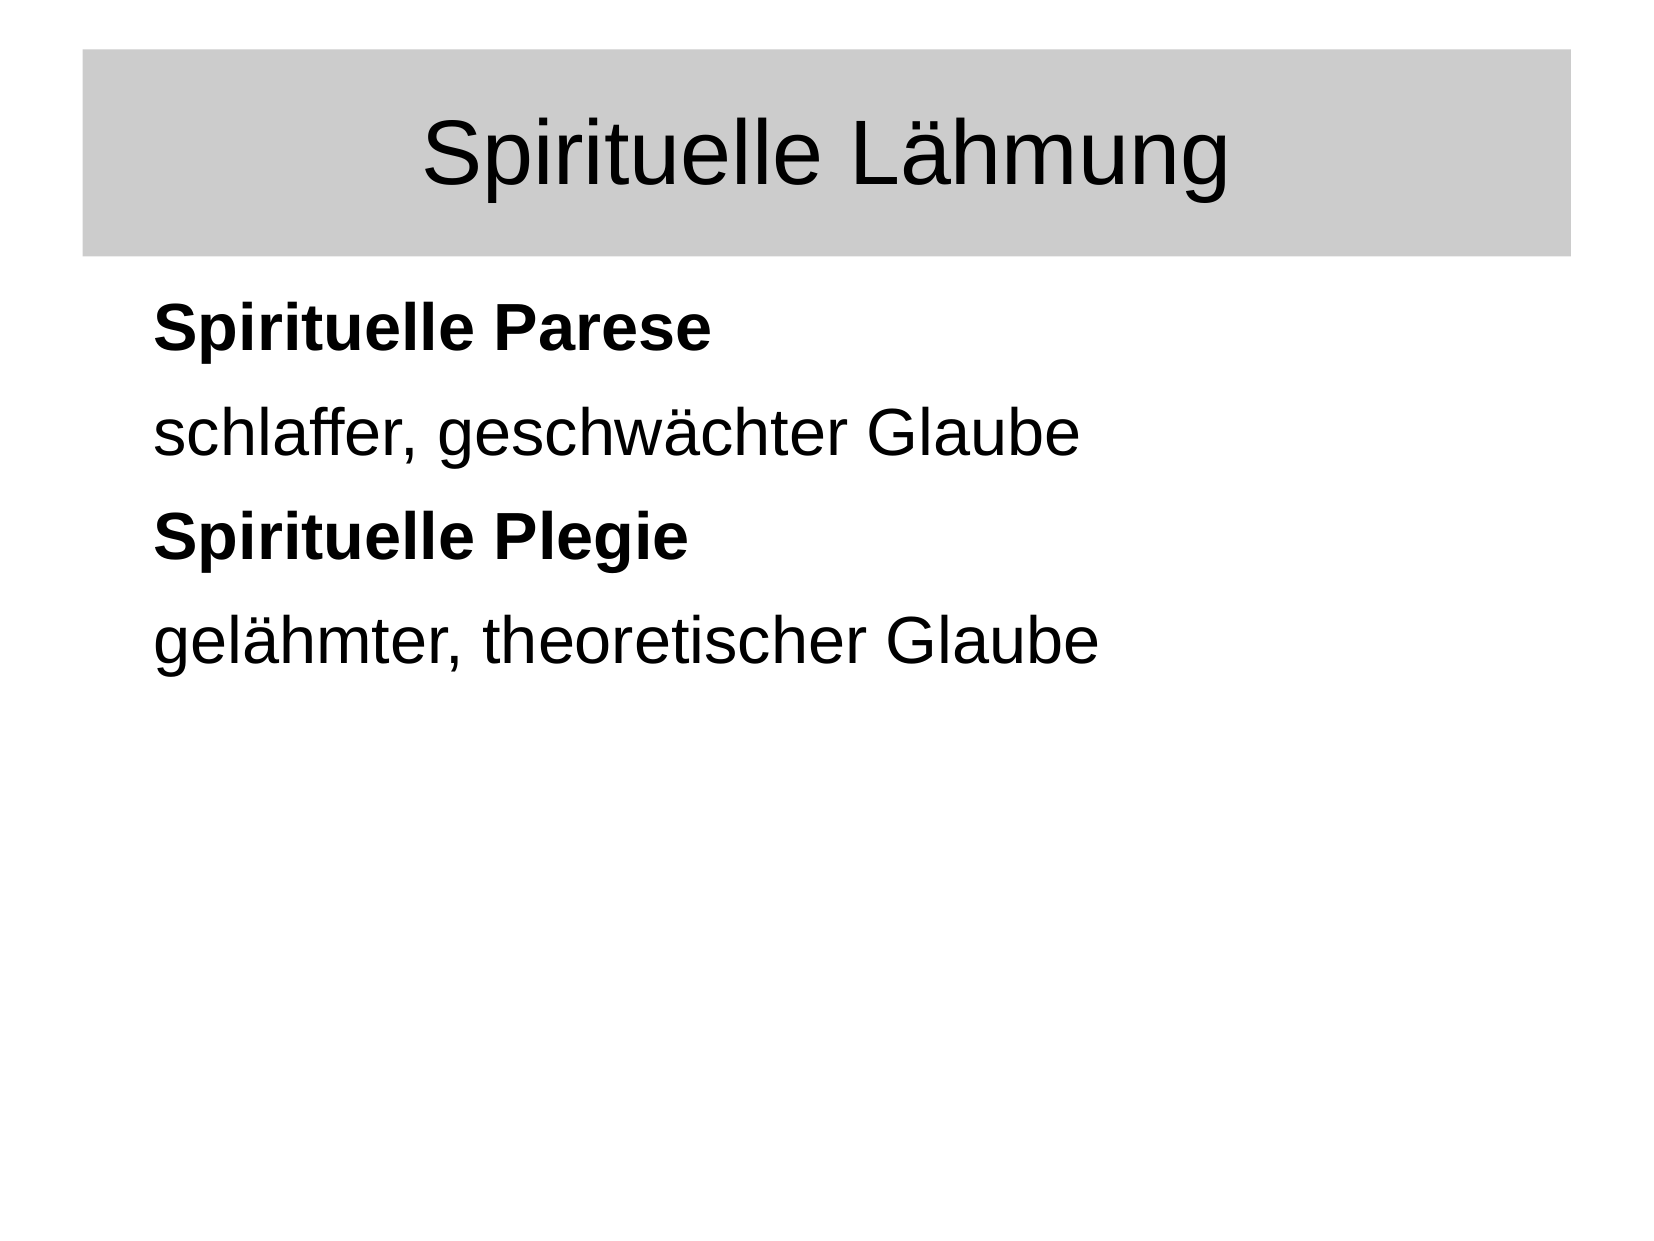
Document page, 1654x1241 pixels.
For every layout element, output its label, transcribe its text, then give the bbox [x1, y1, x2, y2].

title Spirituelle Lähmung [82, 49, 1571, 257]
list Spirituelle Parese schlaffer, geschwächter Glaube Spirituelle Plegie gelähmter, theoretischer Glaube [82, 290, 1571, 1109]
